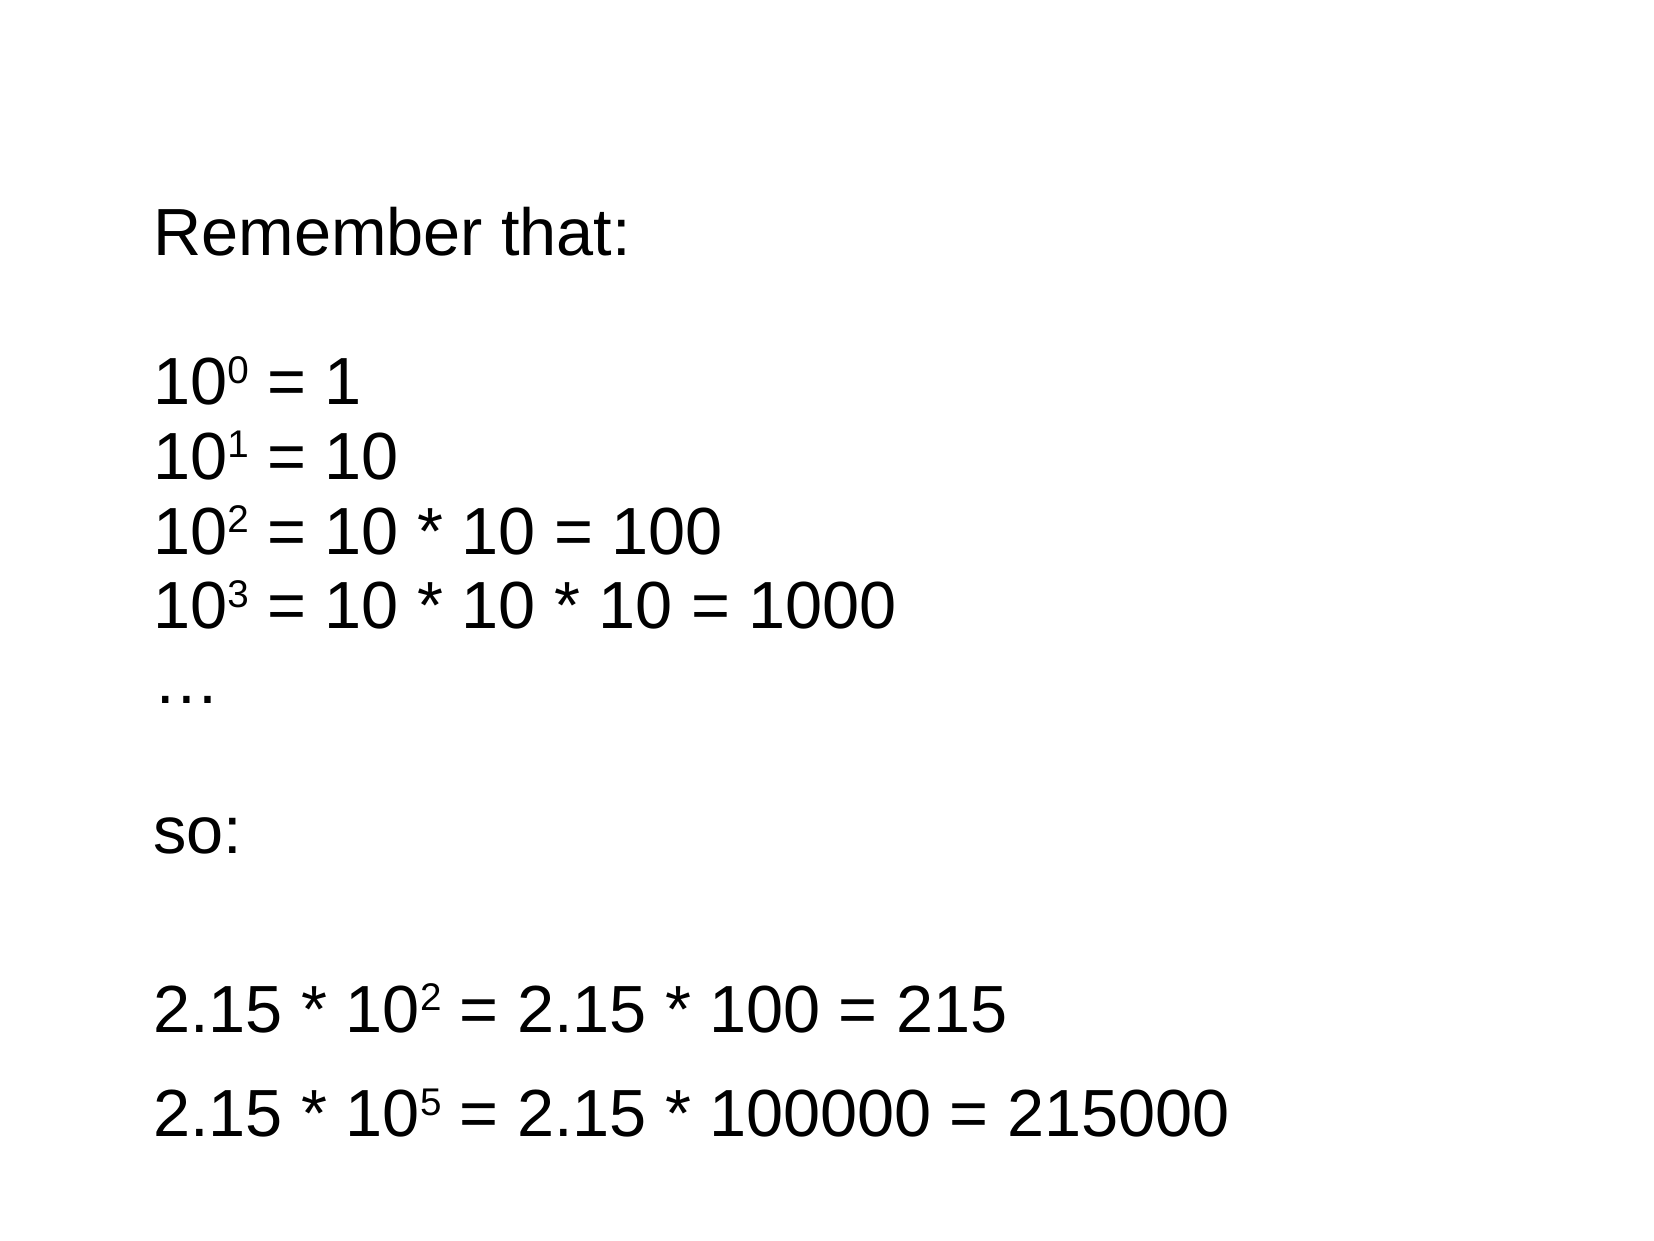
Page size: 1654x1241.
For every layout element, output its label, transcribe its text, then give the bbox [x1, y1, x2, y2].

list Remember that: 100 = 1 101 = 10 102 = 10 * 10 = 100 103 = 10 * 10 * 10 = 1000 … so: 2.15 * 102 = 2.15 * 100 = 215 2.15 * 105 = 2.15 * 100000 = 215000 [82, 120, 1538, 1171]
